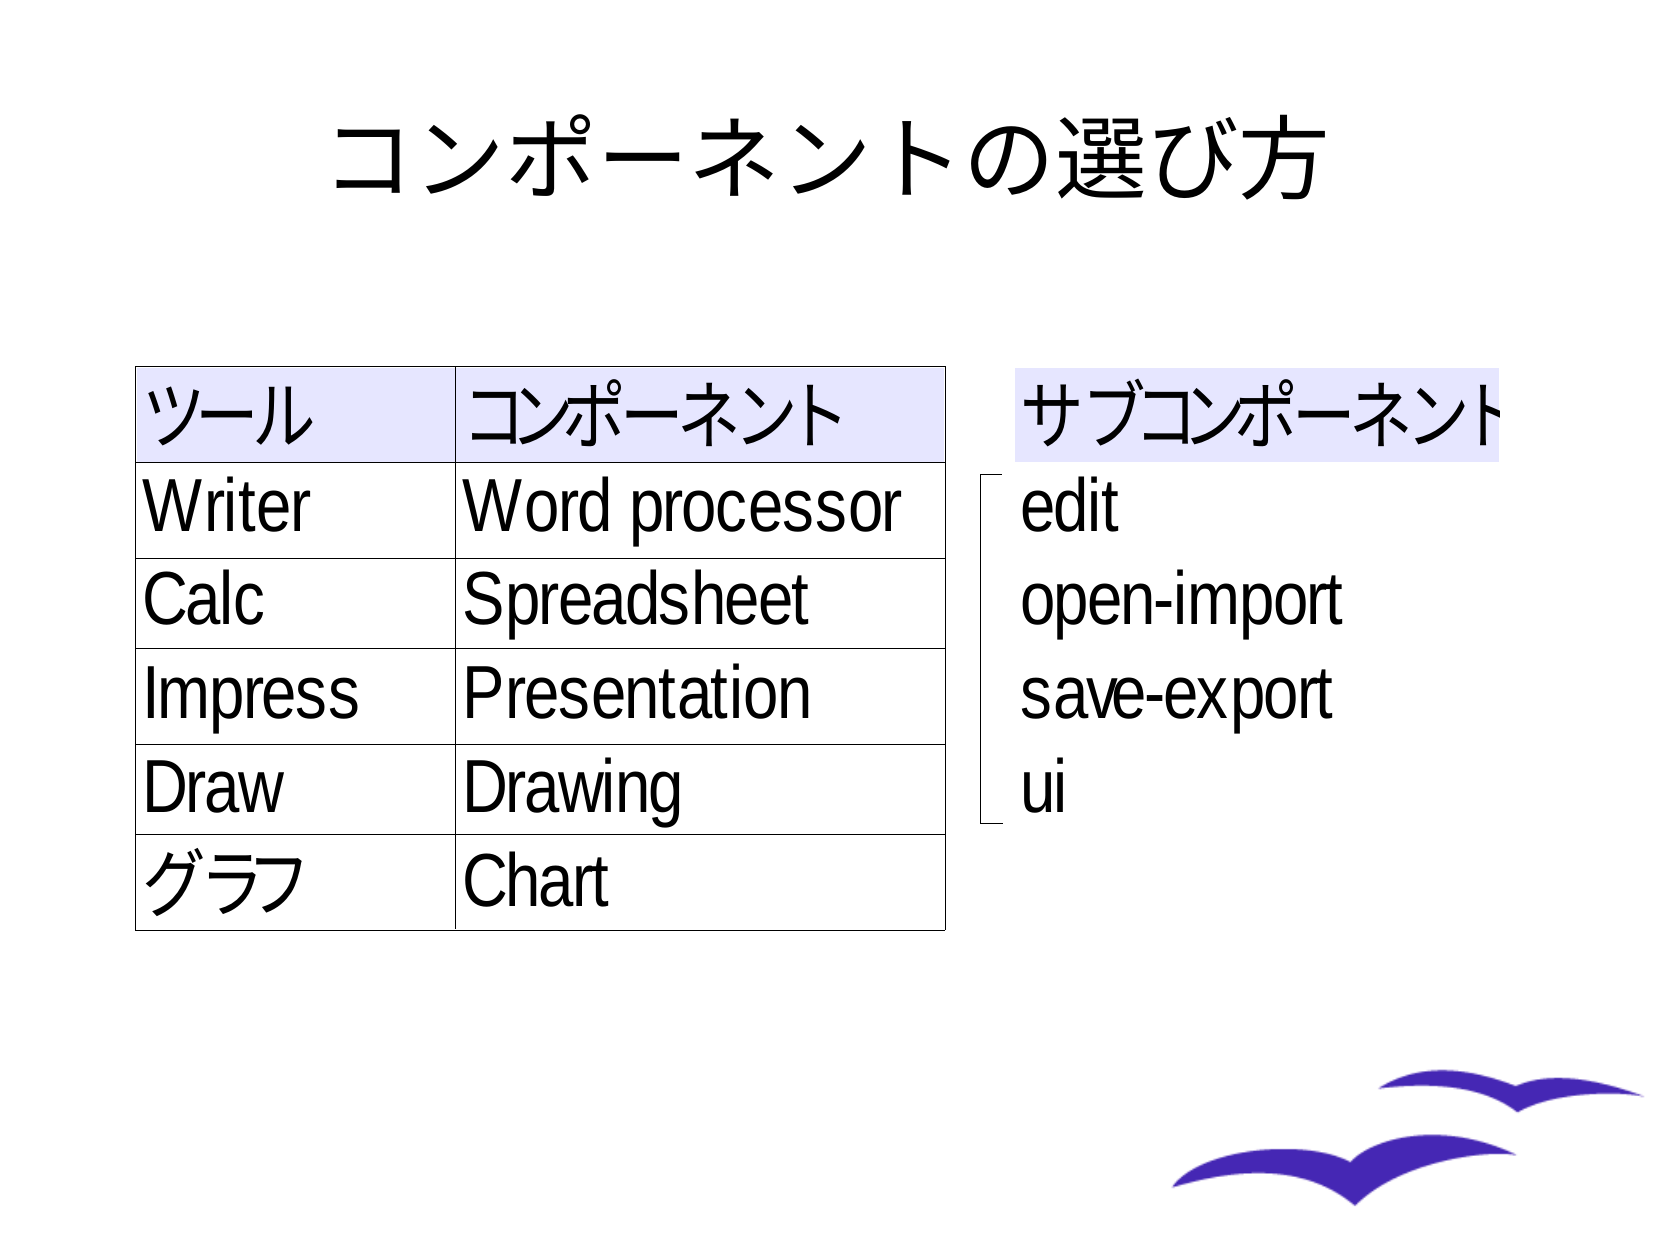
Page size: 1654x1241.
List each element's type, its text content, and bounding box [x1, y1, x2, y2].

list [82, 290, 1571, 444]
picture [1167, 1062, 1654, 1211]
chart [130, 444, 1507, 938]
title コンポーネントの選び方 [82, 49, 1571, 257]
